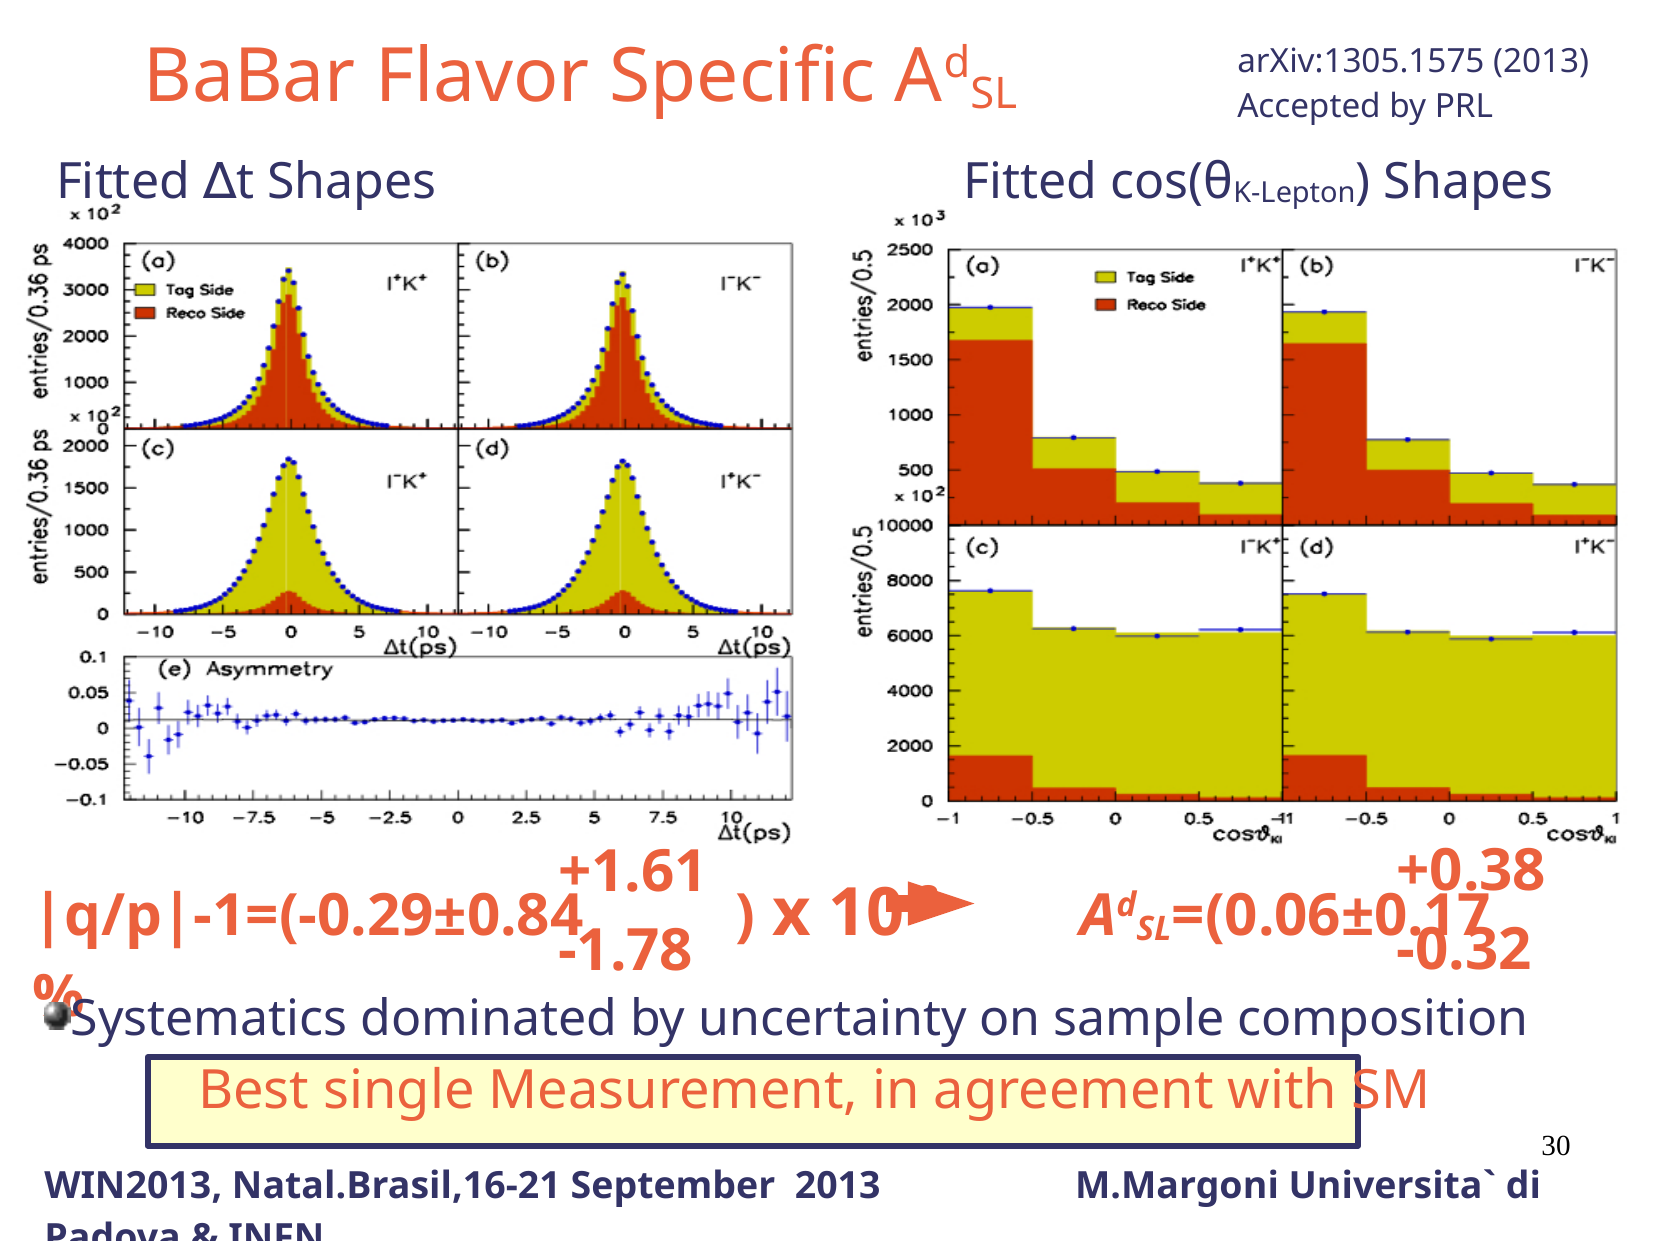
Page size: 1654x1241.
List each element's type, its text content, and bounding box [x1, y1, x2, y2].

text_box BaBar Flavor Specific AdSL [11, 14, 1642, 495]
text_box +1.61 -1.78 [543, 821, 1075, 974]
text_box |q/p|-1=(-0.29±0.84 ) x 10-3 AdSL=(0.06±0.17 )% [1075, 856, 1381, 974]
text_box |q/p|-1=(-0.29±0.84 ) x 10-3 AdSL=(0.06±0.17 )% [17, 856, 543, 981]
text_box WIN2013, Natal.Brasil,16-21 September 2013 M.Margoni Universita` di Padova & INFN [29, 1151, 1625, 1225]
text_box arXiv:1305.1575 (2013) Accepted by PRL [1222, 29, 1654, 147]
text_box +0.38 -0.32 [1381, 821, 1654, 1016]
picture [5, 188, 1648, 857]
text_box Fitted ∆t Shapes Fitted cos(θK-Lepton) Shapes [41, 137, 1636, 315]
text_box Systematics dominated by uncertainty on sample composition Best single Measurement, in agreement with SM [29, 974, 1595, 1151]
